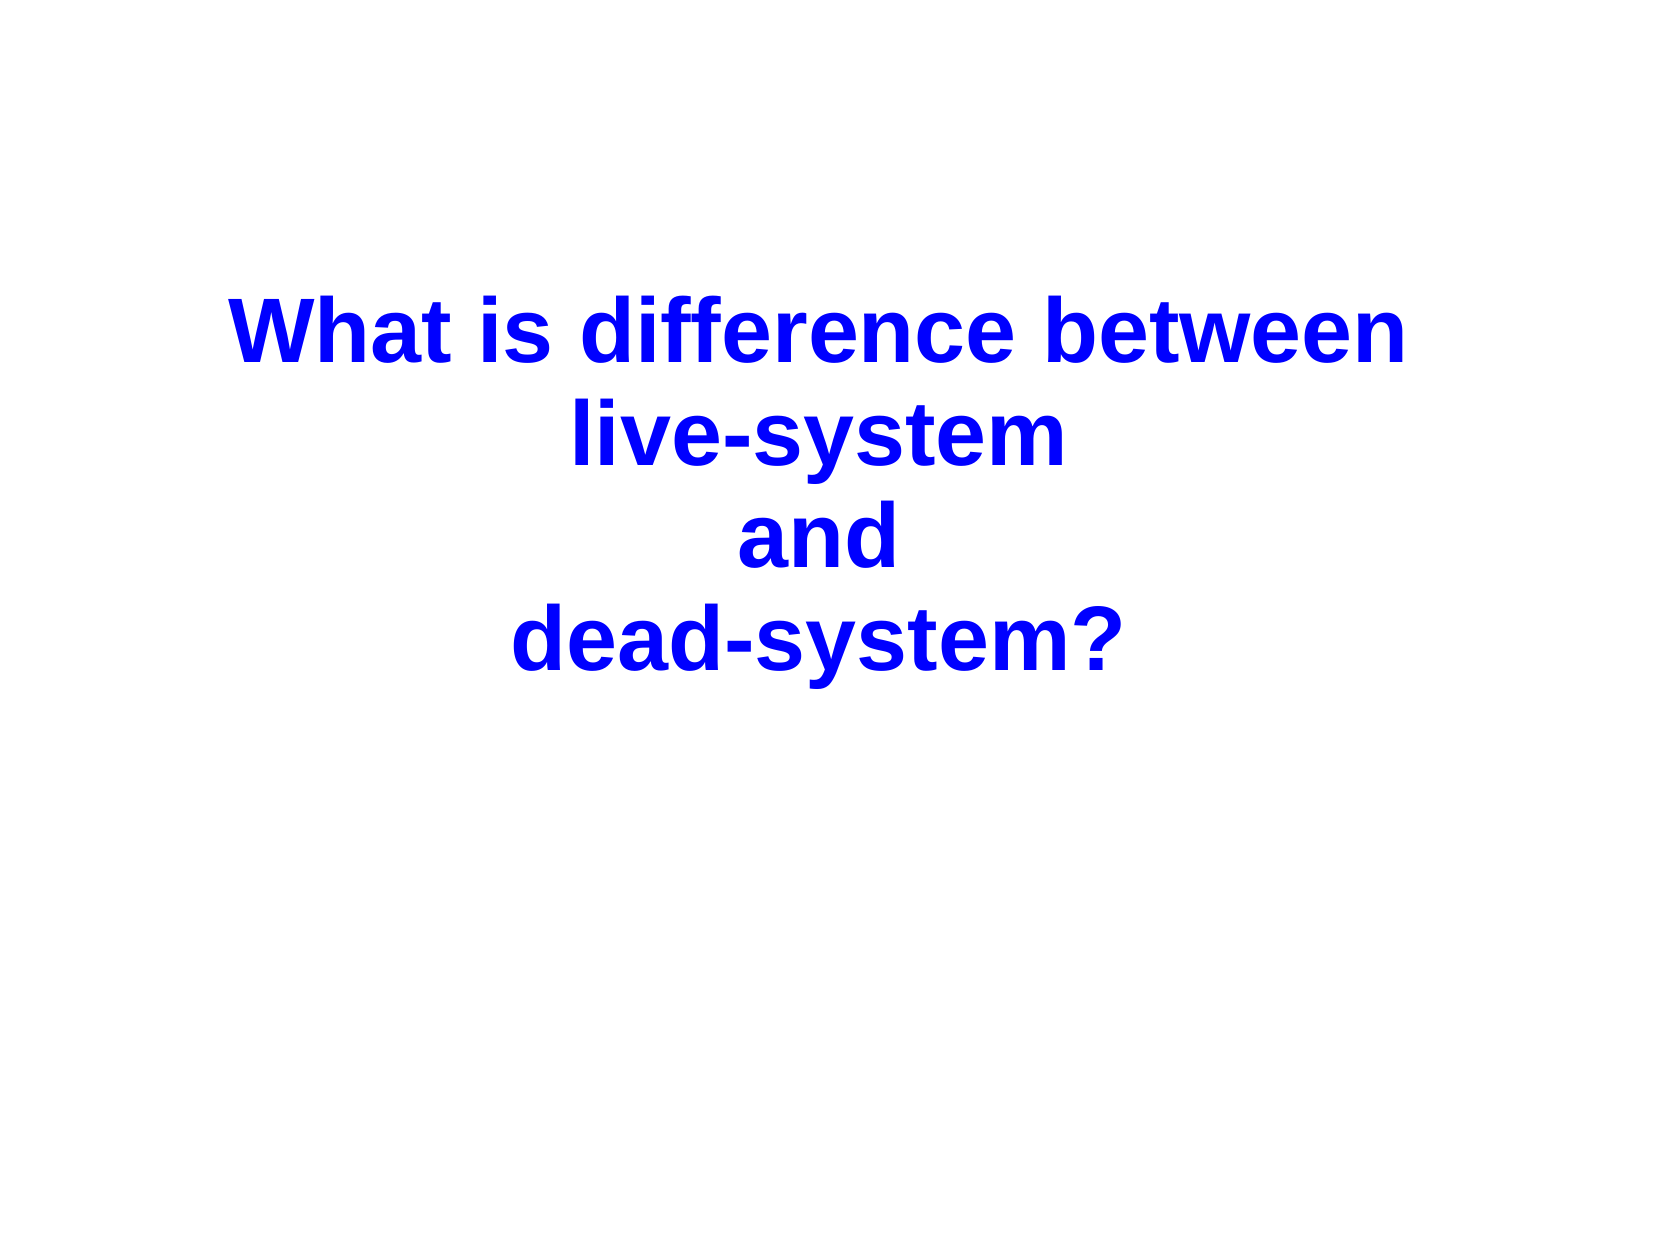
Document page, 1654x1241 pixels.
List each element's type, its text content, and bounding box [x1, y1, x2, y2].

title What is difference between live-system and dead-system? [75, 279, 1564, 691]
